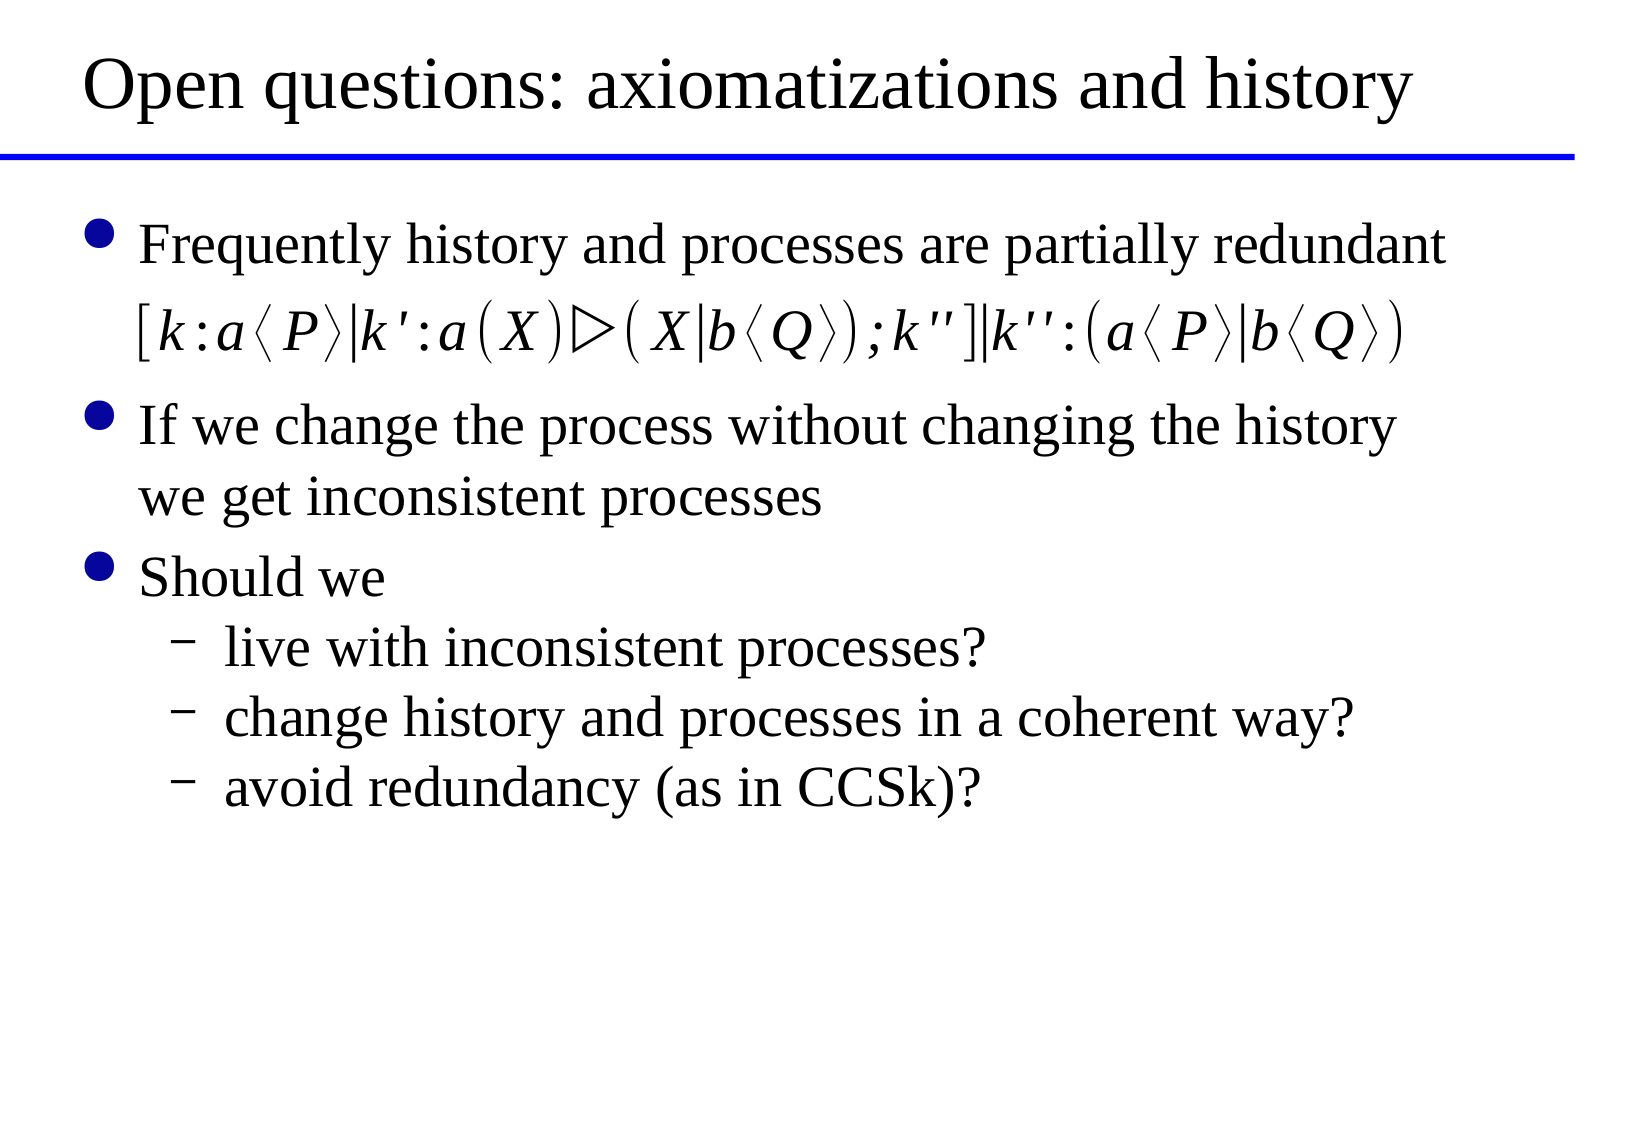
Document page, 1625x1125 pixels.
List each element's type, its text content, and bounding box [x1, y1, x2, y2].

list Frequently history and processes are partially redundant If we change the process without changing the history we get inconsistent processes Should we live with inconsistent processes? change history and processes in a coherent way? avoid redundancy (as in CCSk)? [67, 198, 1478, 1061]
chart [121, 295, 1419, 367]
title Open questions: axiomatizations and history [67, 27, 1544, 131]
